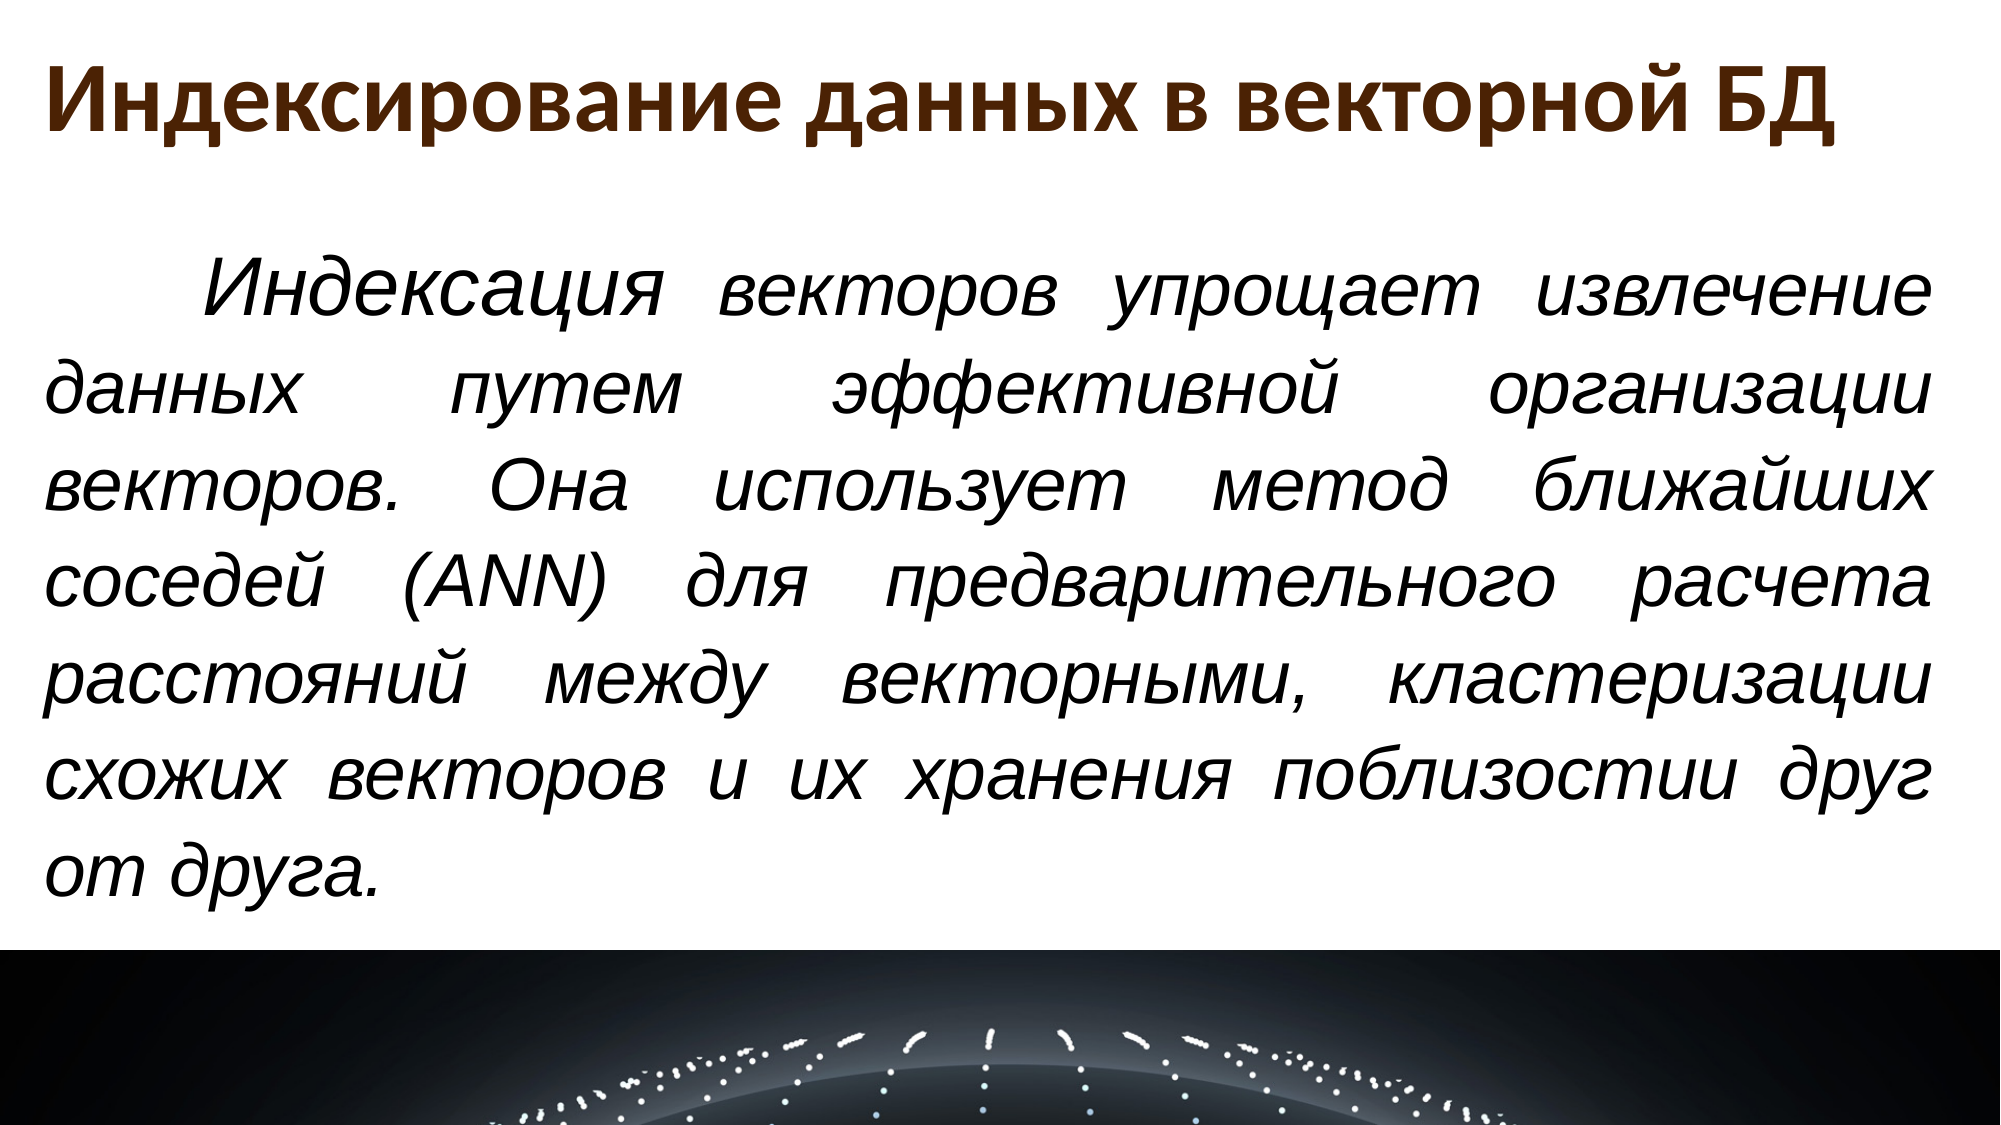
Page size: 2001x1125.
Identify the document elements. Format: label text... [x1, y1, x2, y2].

picture [0, 950, 2000, 1125]
text_box Индексация векторов упрощает извлечение данных путем эффективной организации векторов. Она использует метод ближайших соседей (ANN) для предварительного расчета расстояний между векторными, кластеризации схожих векторов и их хранения поблизостии друг от друга. [29, 218, 1949, 920]
text_box Индексирование данных в векторной БД [29, 23, 1949, 159]
